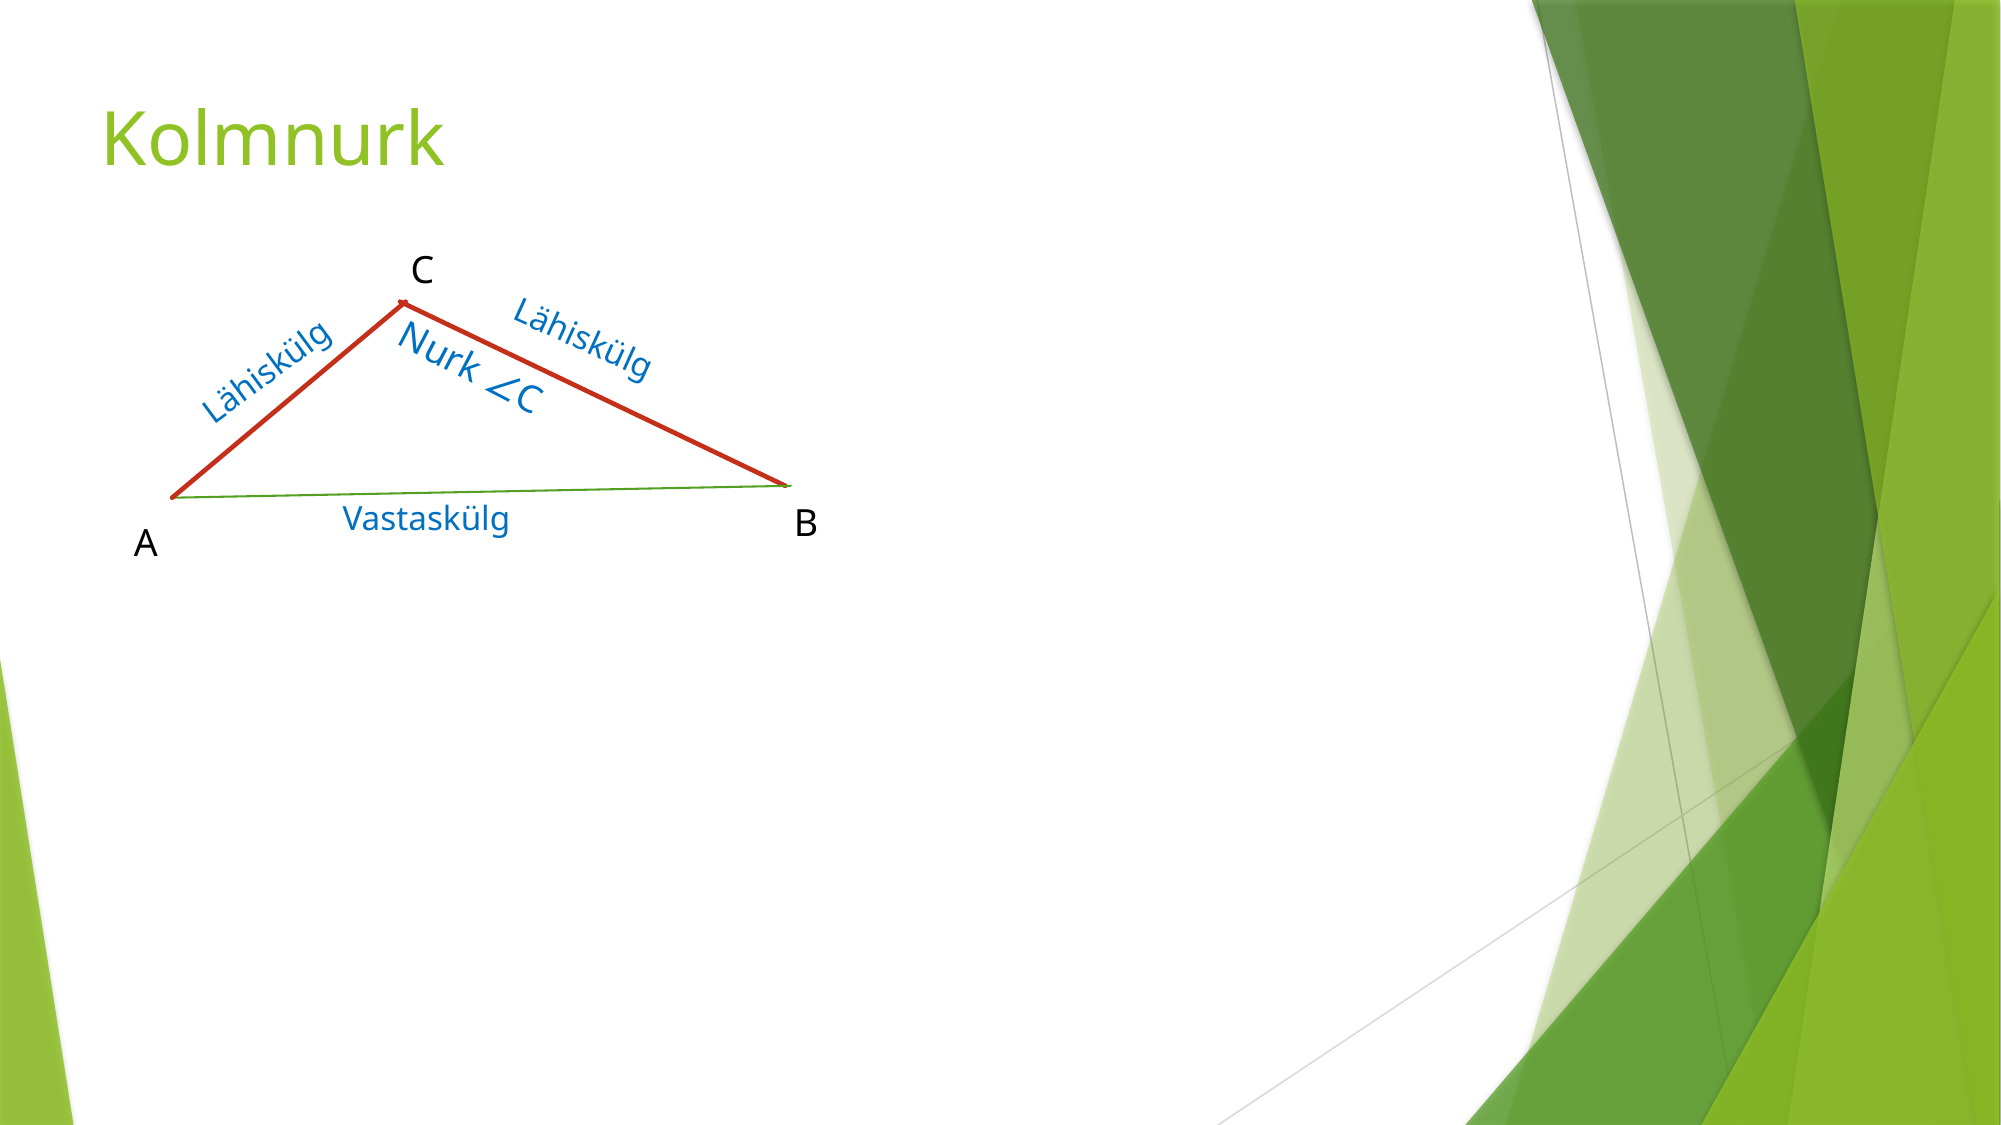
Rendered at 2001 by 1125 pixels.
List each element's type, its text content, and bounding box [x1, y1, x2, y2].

text_box Vastaskülg [327, 489, 526, 545]
title Kolmnurk [85, 83, 1496, 300]
text_box Lähiskülg [492, 275, 677, 400]
text_box Nurk ∠C [375, 297, 568, 436]
text_box Lähiskülg [177, 295, 354, 446]
text_box B [778, 491, 833, 552]
text_box A [119, 511, 173, 572]
text_box C [395, 238, 449, 299]
